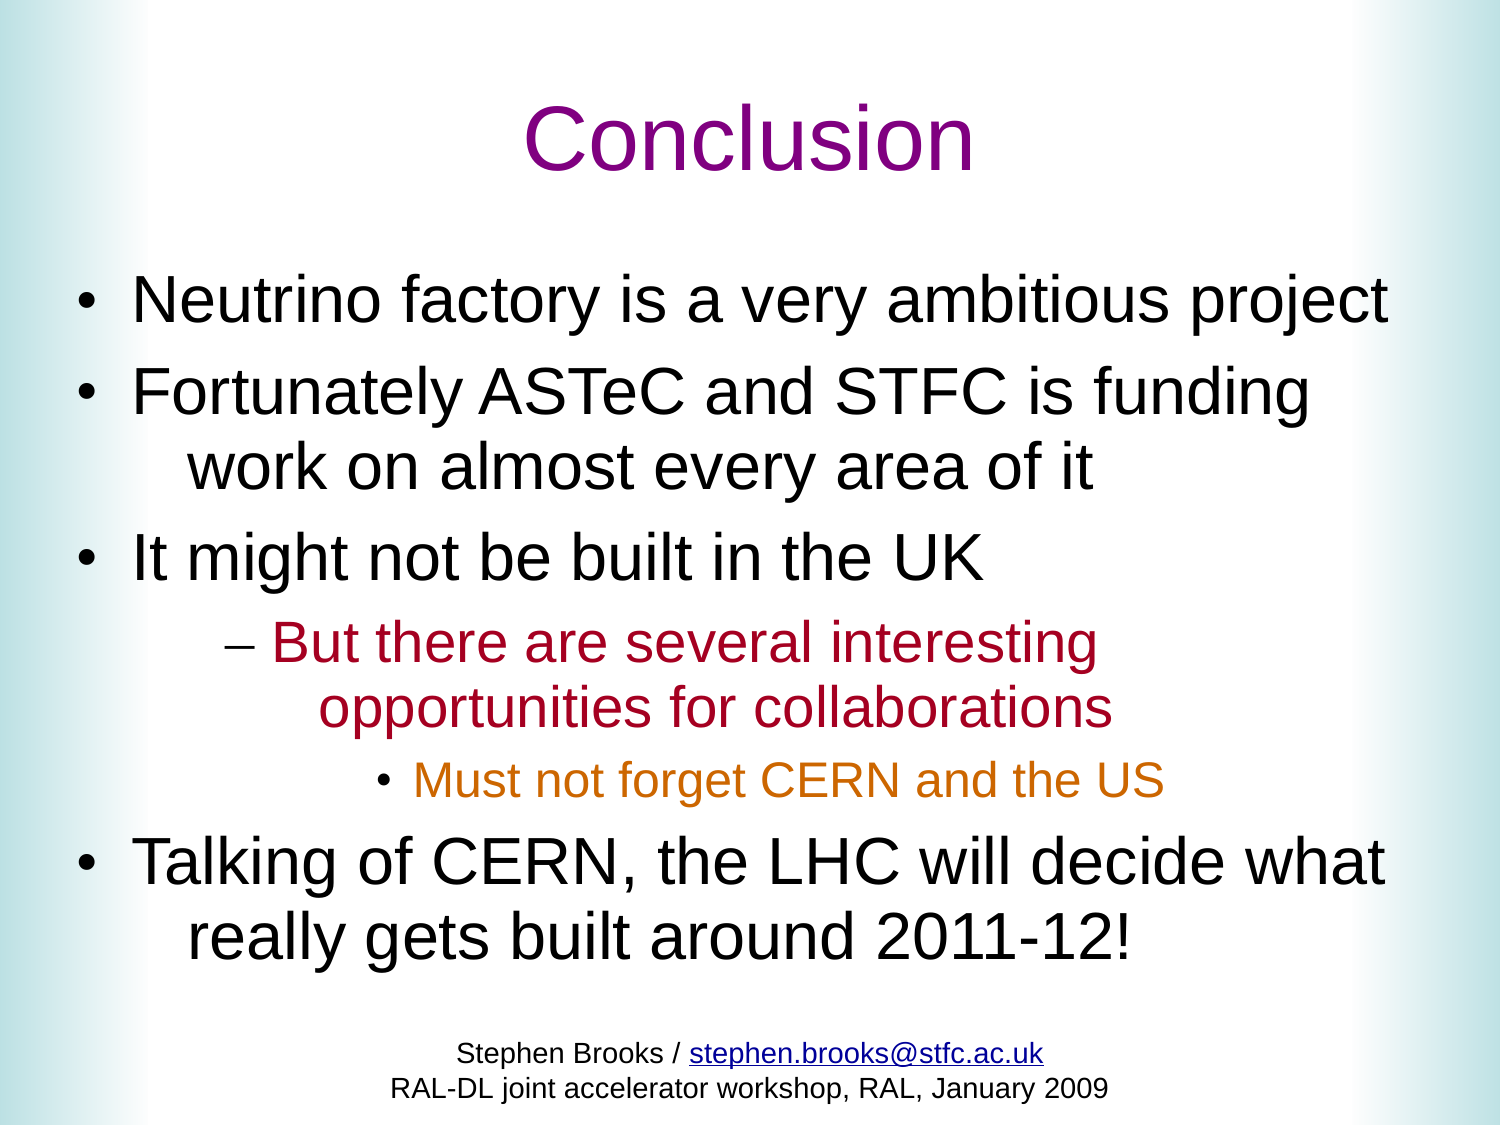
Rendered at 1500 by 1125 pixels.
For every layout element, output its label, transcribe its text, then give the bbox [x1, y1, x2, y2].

list Neutrino factory is a very ambitious project Fortunately ASTeC and STFC is funding work on almost every area of it It might not be built in the UK But there are several interesting opportunities for collaborations Must not forget CERN and the US Talking of CERN, the LHC will decide what really gets built around 2011-12! [75, 262, 1425, 991]
title Conclusion [75, 52, 1425, 225]
